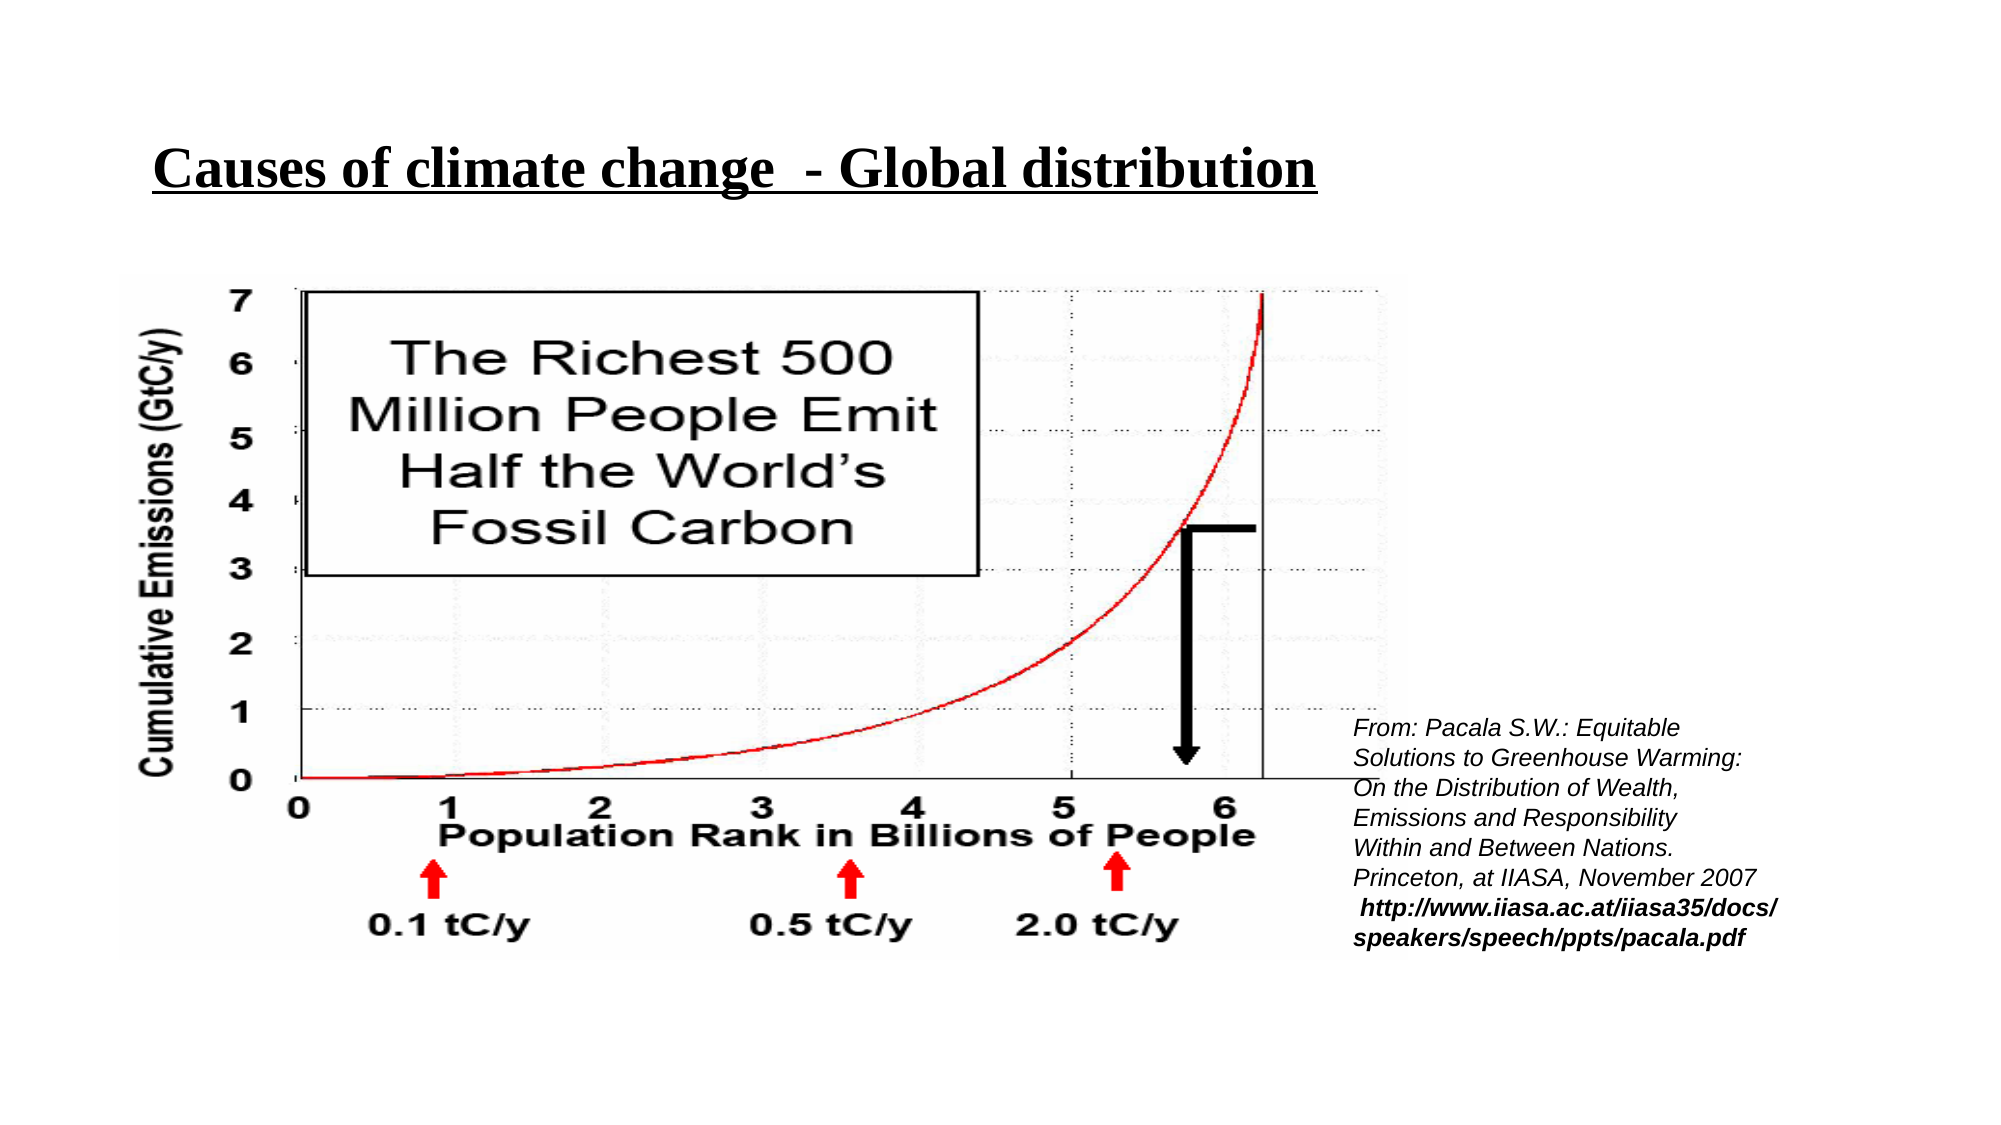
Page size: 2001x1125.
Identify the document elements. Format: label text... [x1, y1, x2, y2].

title Causes of climate change - Global distribution [137, 59, 1863, 278]
picture [119, 274, 1408, 960]
text_box From: Pacala S.W.: Equitable Solutions to Greenhouse Warming: On the Distribution of Wealth, Emissions and Responsibility Within and Between Nations. Princeton, at IIASA, November 2007 http://www.iiasa.ac.at/iiasa35/docs/ speakers/speech/ppts/pacala.pdf [1338, 704, 1793, 959]
